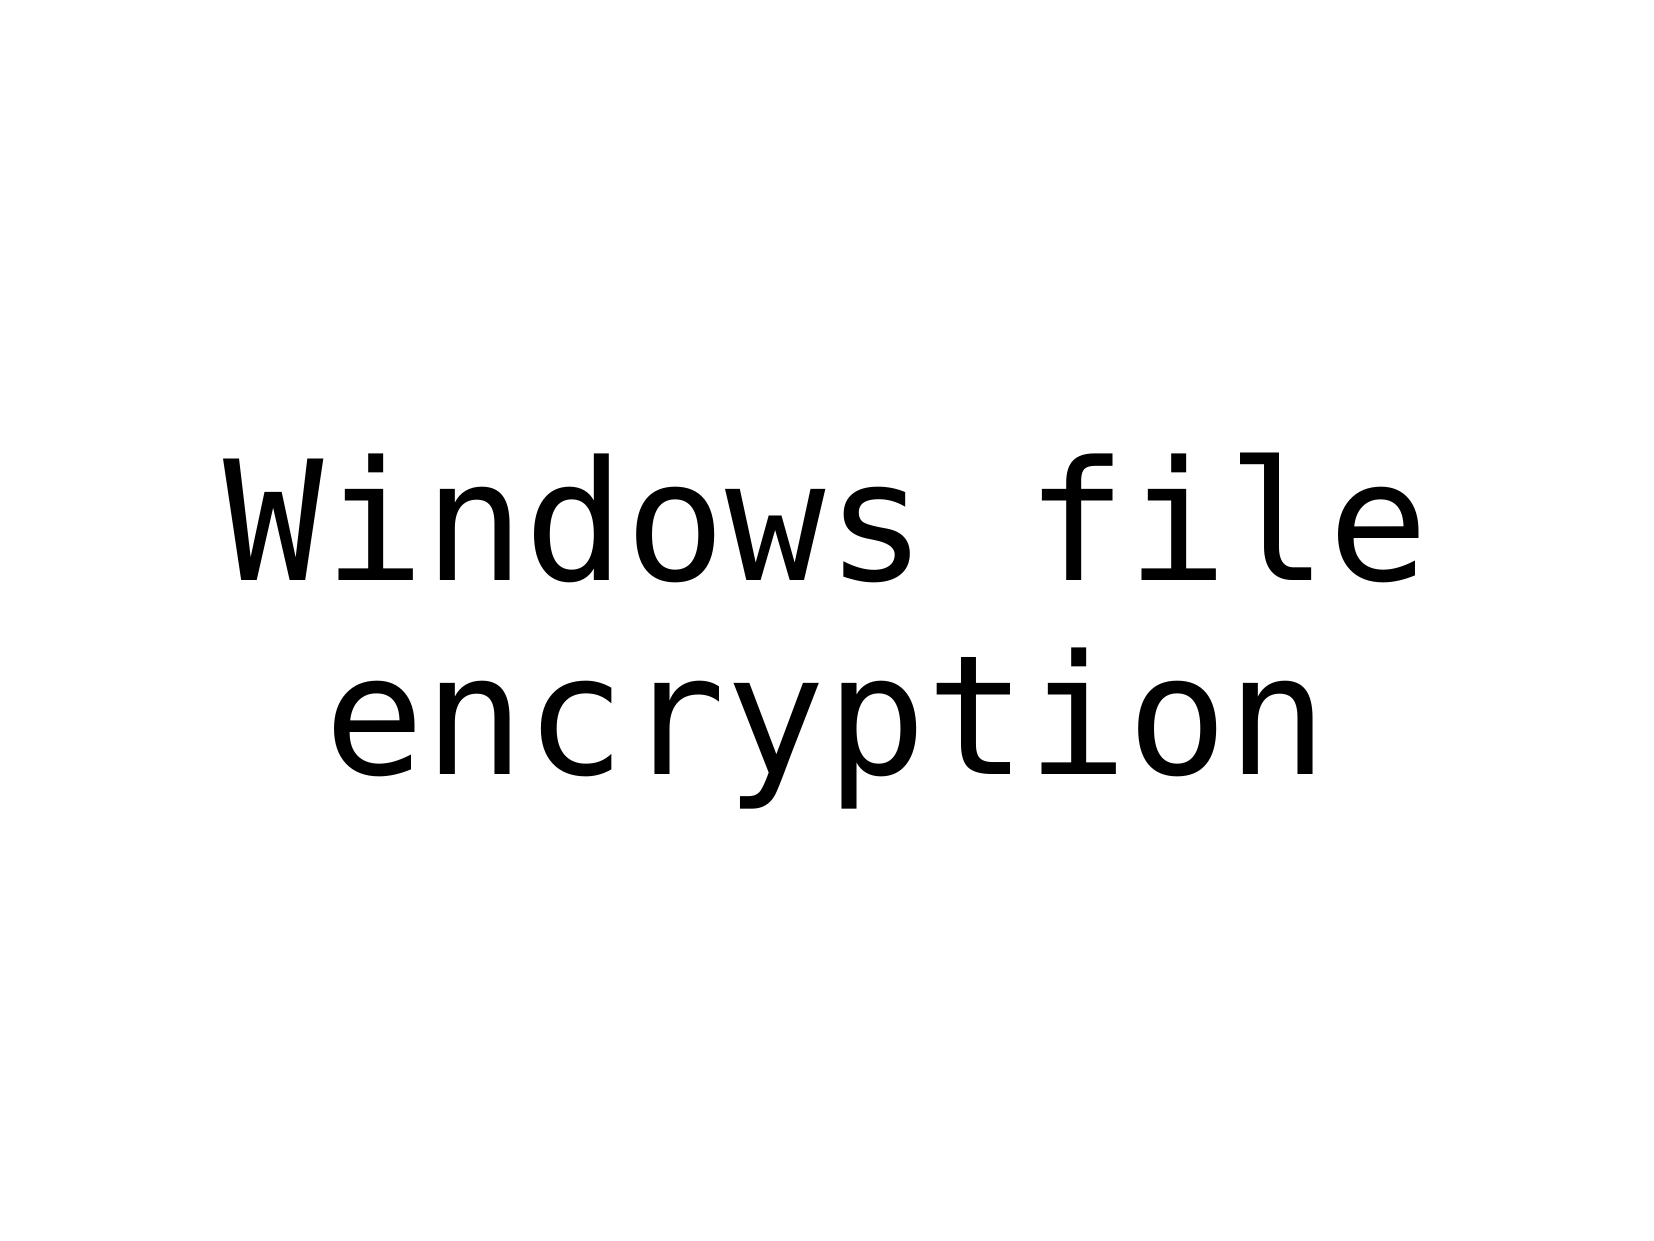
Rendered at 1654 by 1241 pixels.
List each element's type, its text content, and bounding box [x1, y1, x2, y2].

title Windows file encryption [82, 426, 1571, 815]
